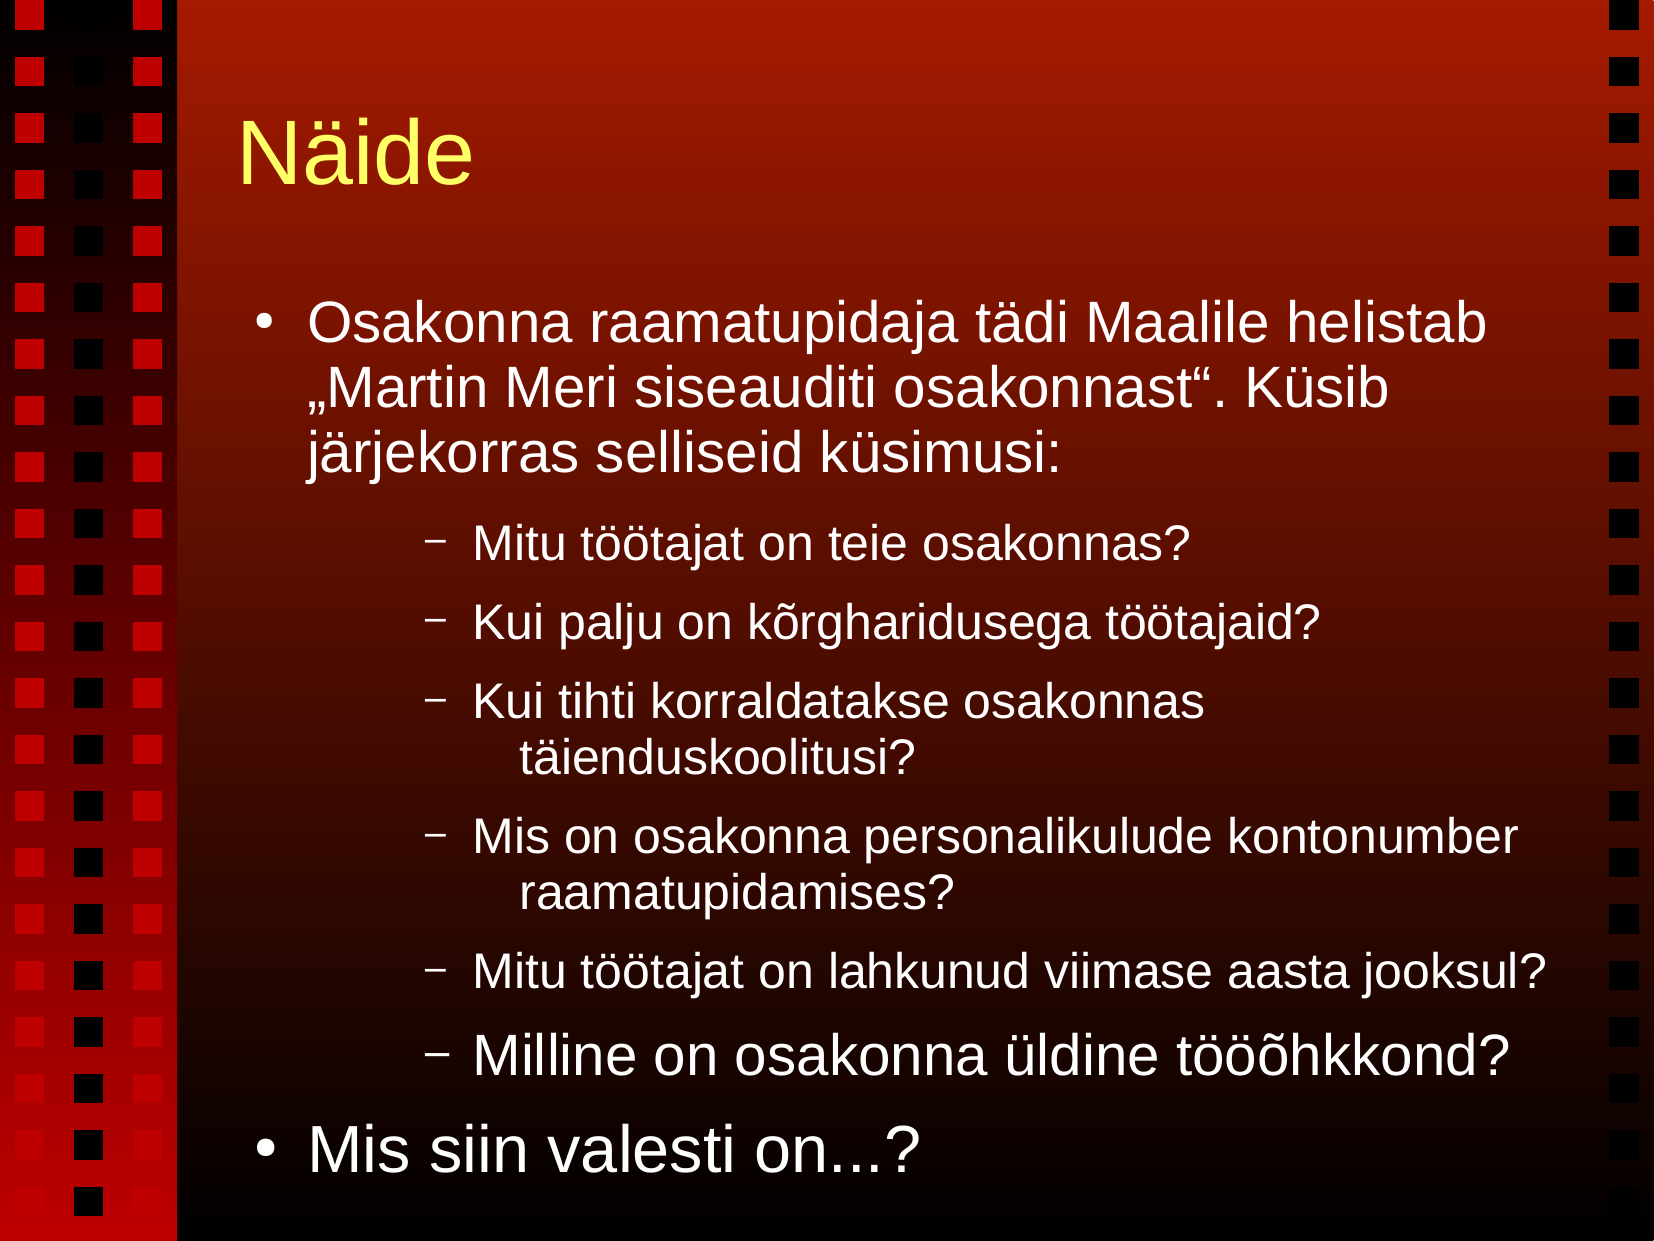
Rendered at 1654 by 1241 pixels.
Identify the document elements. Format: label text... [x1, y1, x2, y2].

title Näide [236, 49, 1571, 257]
list Osakonna raamatupidaja tädi Maalile helistab „Martin Meri siseauditi osakonnast“. Küsib järjekorras selliseid küsimusi: Mitu töötajat on teie osakonnas? Kui palju on kõrgharidusega töötajaid? Kui tihti korraldatakse osakonnas täienduskoolitusi? Mis on osakonna personalikulude kontonumber raamatupidamises? Mitu töötajat on lahkunud viimase aasta jooksul? Milline on osakonna üldine tööõhkkond? Mis siin valesti on...? [236, 290, 1571, 1187]
